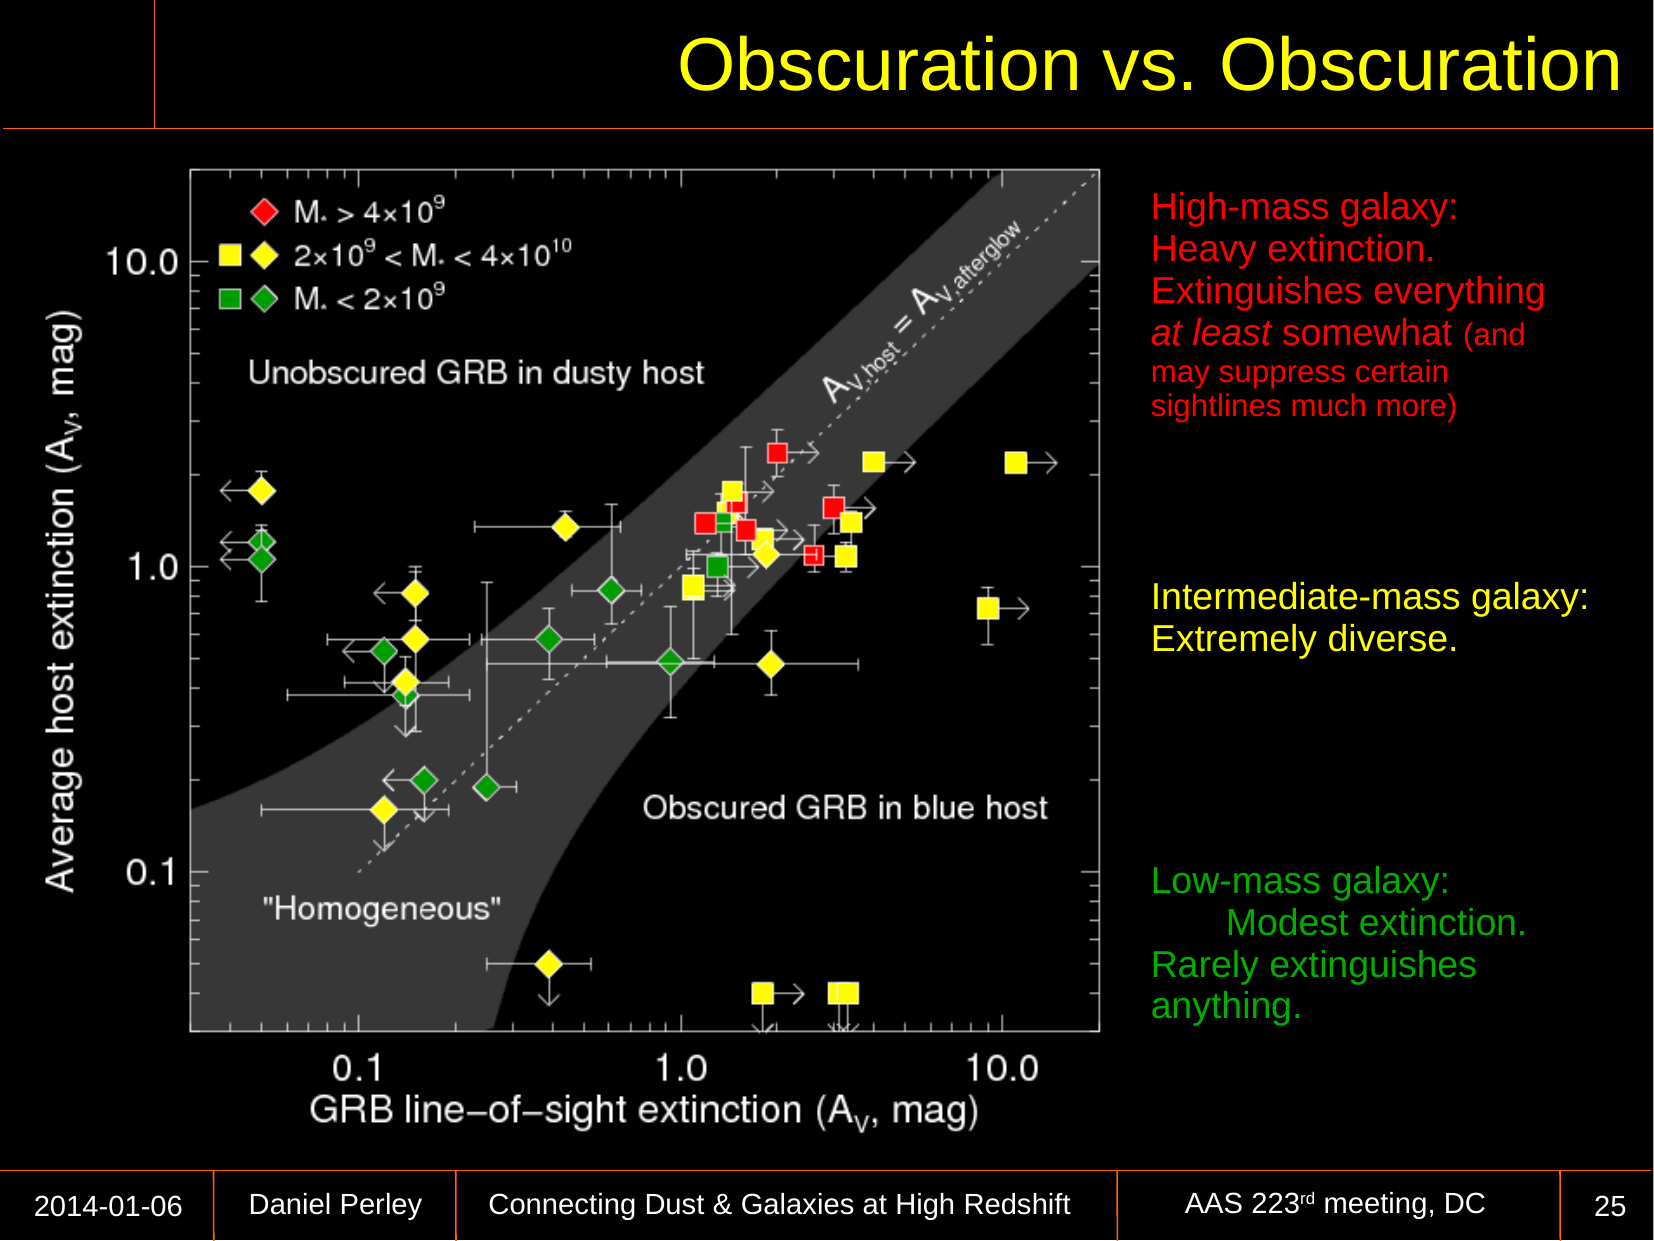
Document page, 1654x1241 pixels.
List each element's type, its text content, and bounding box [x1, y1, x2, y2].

title Obscuration vs. Obscuration [187, 21, 1624, 108]
text_box Intermediate-mass galaxy: Extremely diverse. [1132, 565, 1613, 671]
text_box High-mass galaxy: Heavy extinction. Extinguishes everything at least somewhat (and may suppress certain sightlines much more) [1132, 175, 1583, 434]
picture [25, 138, 1130, 1147]
text_box Low-mass galaxy: Modest extinction. Rarely extinguishes anything. [1132, 848, 1583, 1038]
